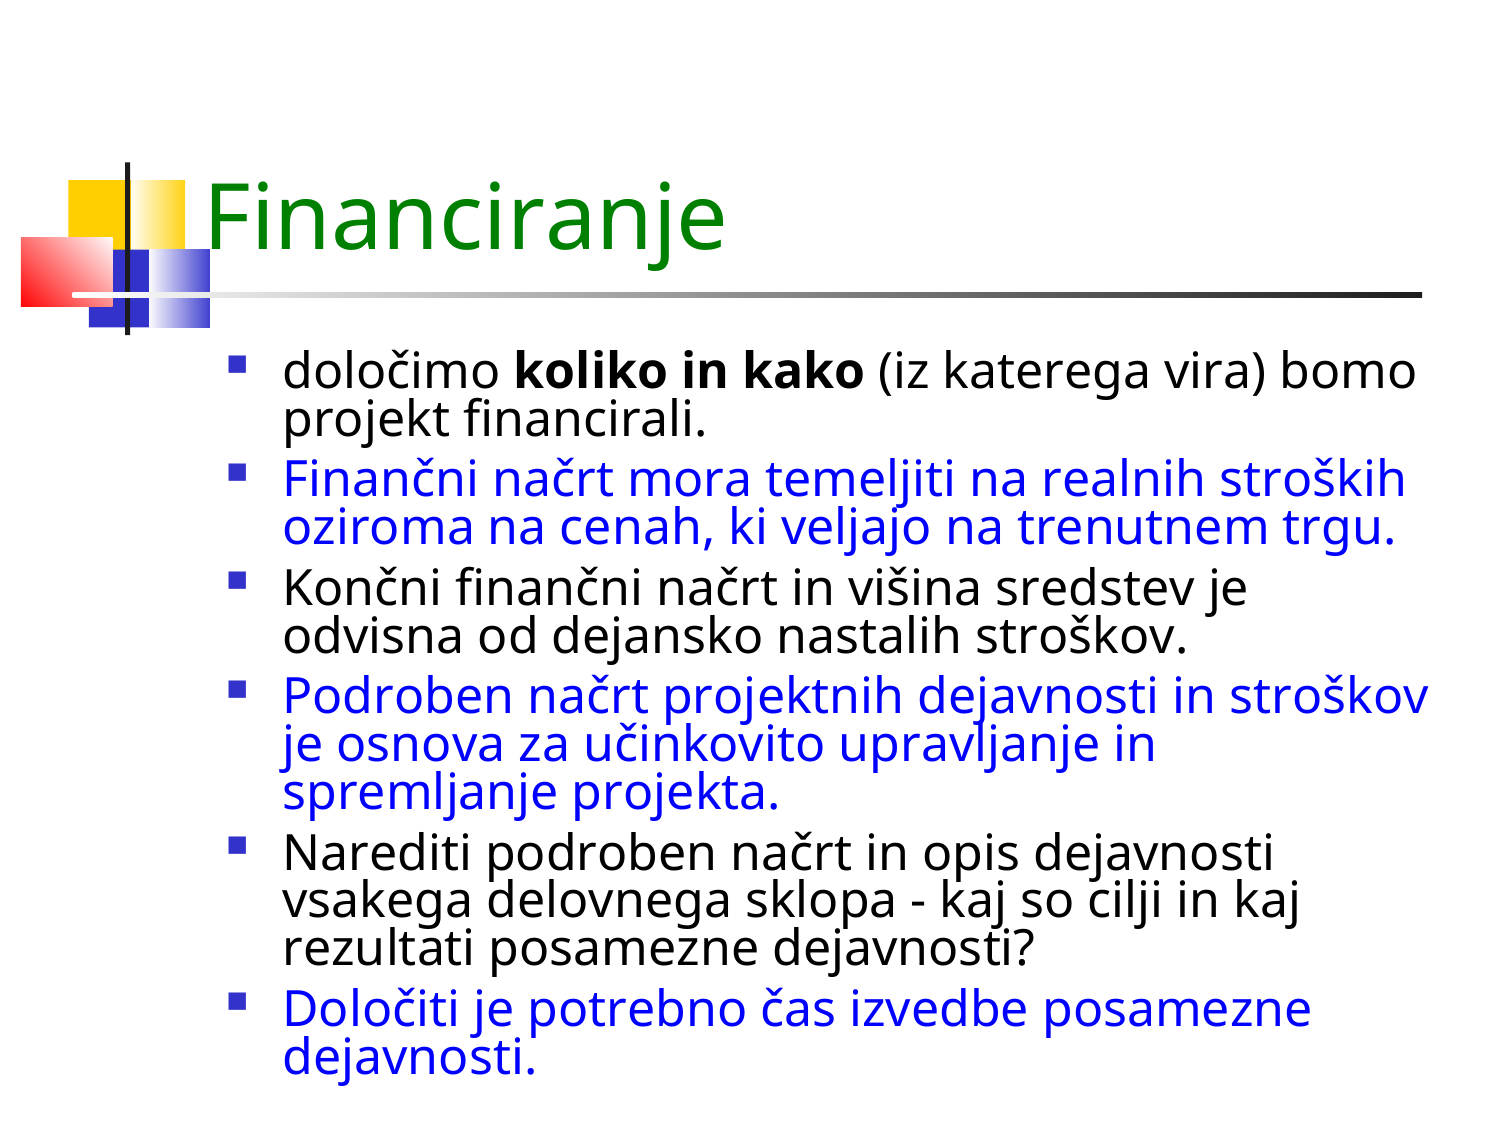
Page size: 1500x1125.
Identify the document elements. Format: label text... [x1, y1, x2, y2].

list določimo koliko in kako (iz katerega vira) bomo projekt financirali. Finančni načrt mora temeljiti na realnih stroških oziroma na cenah, ki veljajo na trenutnem trgu. Končni finančni načrt in višina sredstev je odvisna od dejansko nastalih stroškov. Podroben načrt projektnih dejavnosti in stroškov je osnova za učinkovito upravljanje in spremljanje projekta. Narediti podroben načrt in opis dejavnosti vsakega delovnega sklopa - kaj so cilji in kaj rezultati posamezne dejavnosti? Določiti je potrebno čas izvedbe posamezne dejavnosti. [211, 342, 1451, 990]
title Financiranje [188, 35, 1468, 276]
